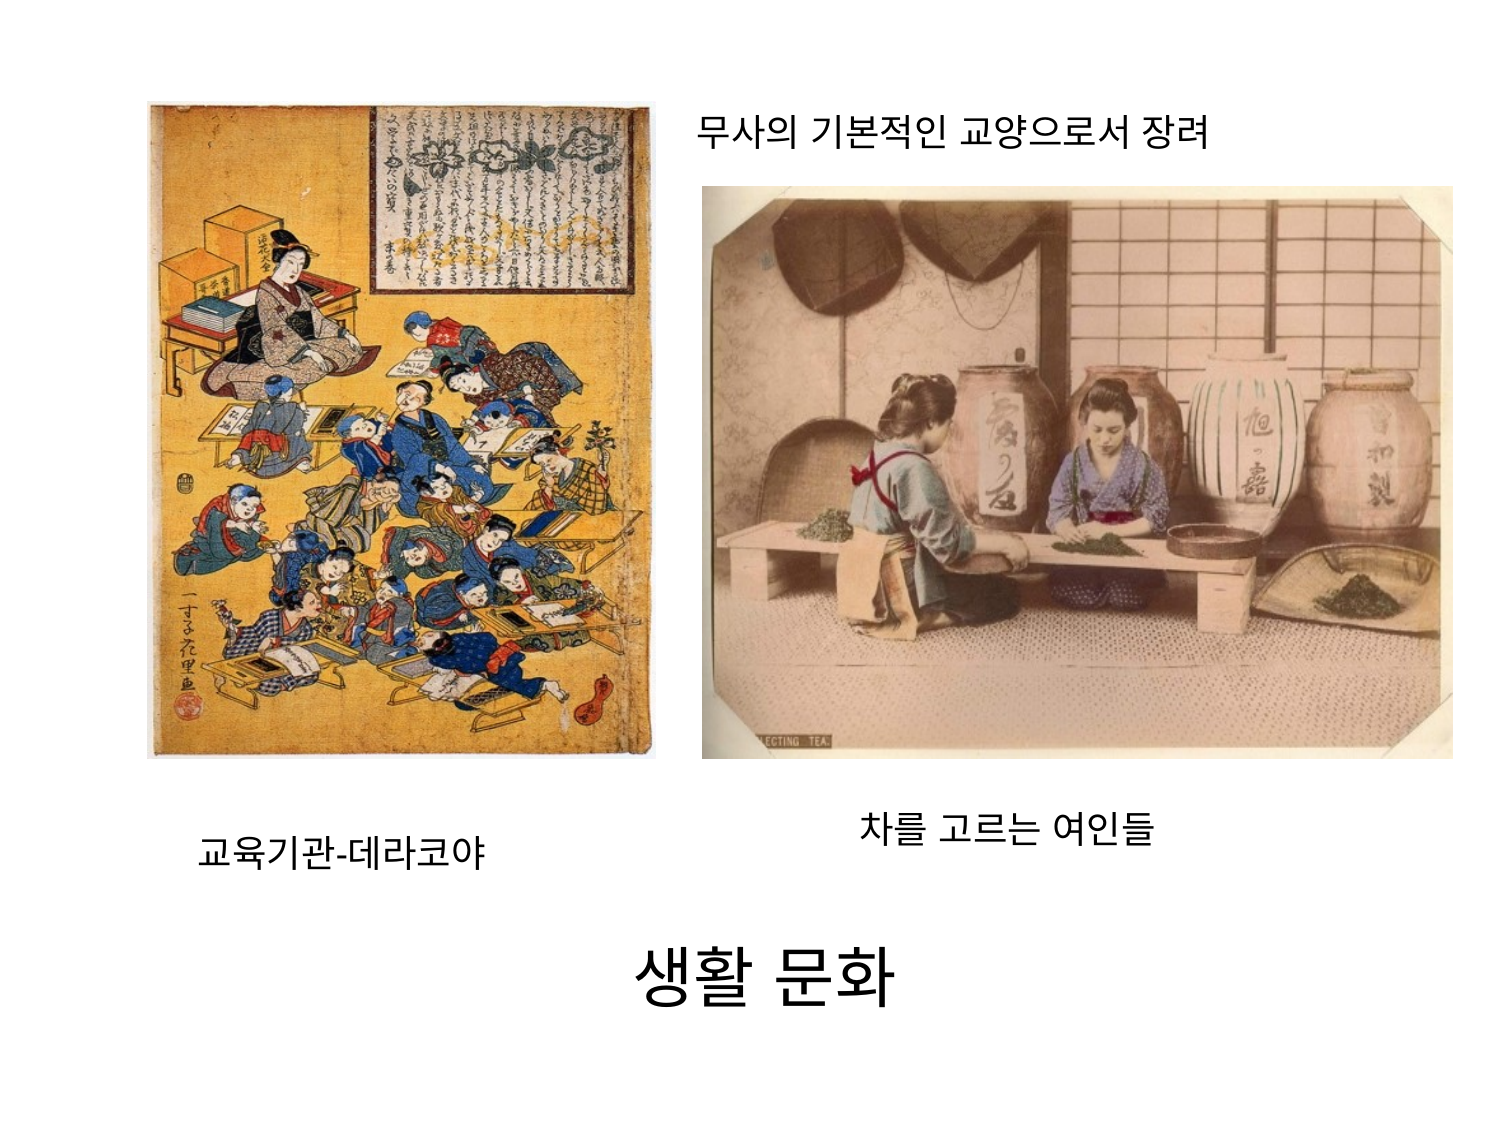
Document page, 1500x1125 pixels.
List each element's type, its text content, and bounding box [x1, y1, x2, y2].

text_box 교육기관-데라코야 [183, 822, 656, 883]
text_box 차를 고르는 여인들 [844, 798, 1365, 859]
text_box 생활 문화 [301, 928, 1229, 1024]
text_box 무사의 기본적인 교양으로서 장려 [682, 101, 1400, 162]
picture [147, 101, 656, 759]
picture [702, 186, 1453, 759]
